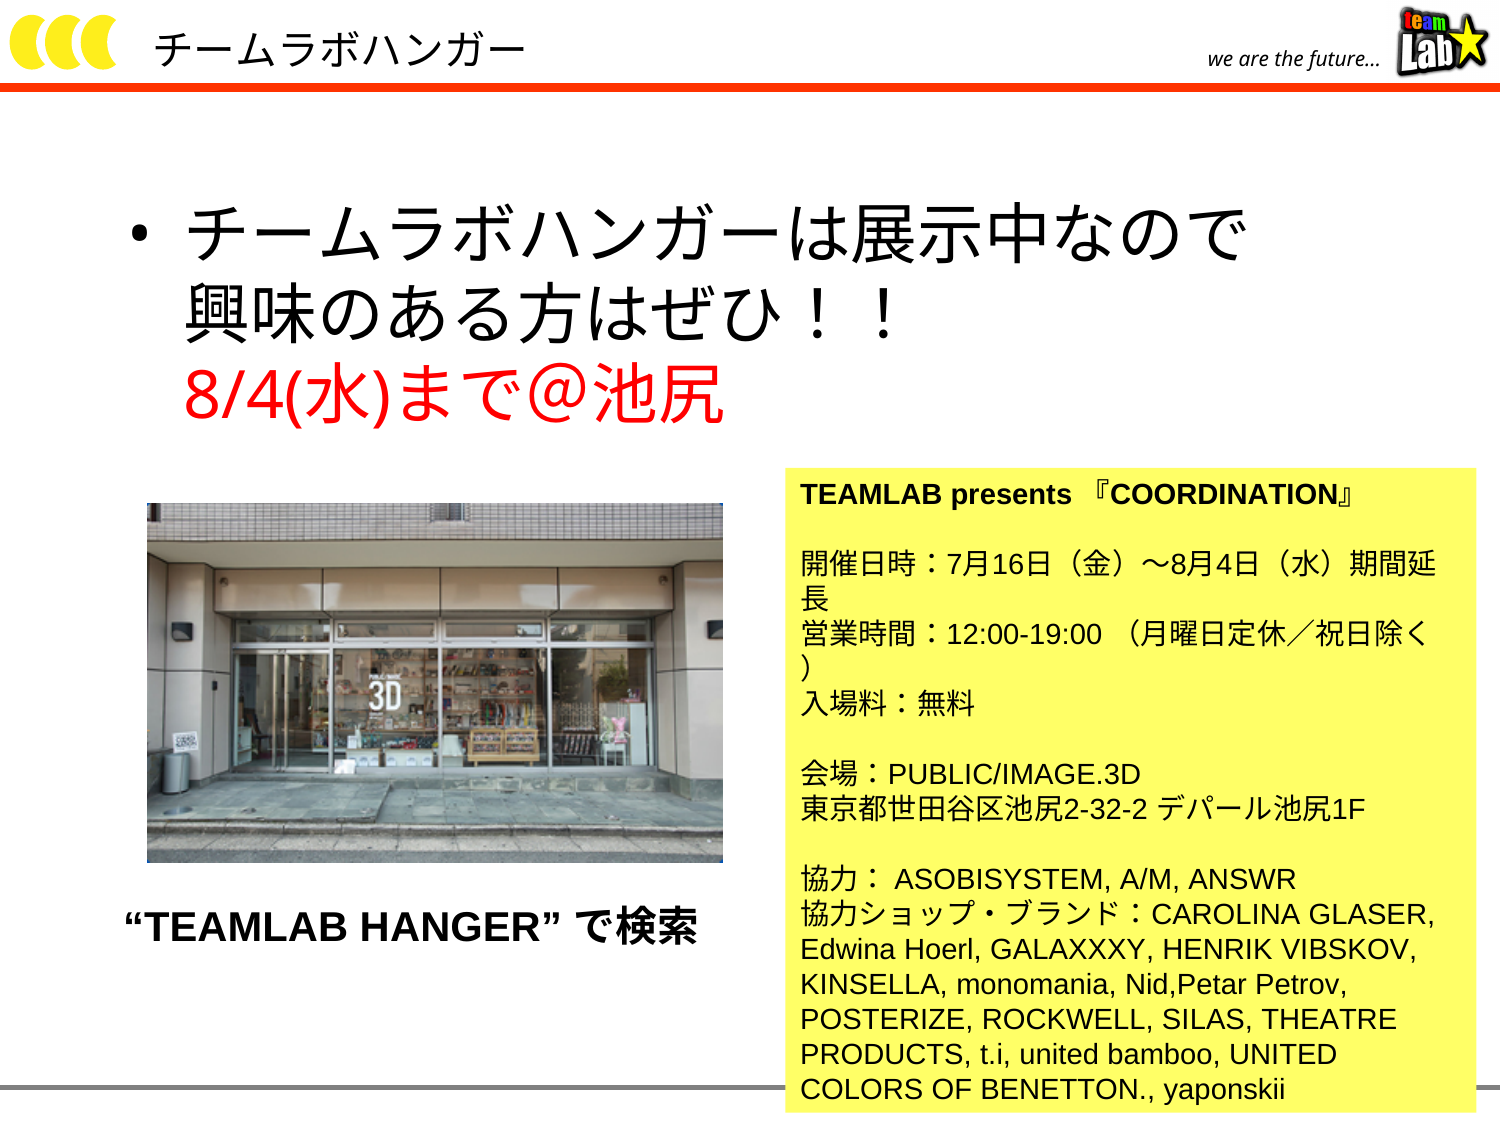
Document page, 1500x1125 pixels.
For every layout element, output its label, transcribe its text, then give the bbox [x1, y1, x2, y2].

picture [1386, 0, 1499, 83]
title チームラボハンガー [137, 3, 925, 95]
text_box TEAMLAB presents 『COORDINATION』 開催日時：7月16日（金）～8月4日（水）期間延長 営業時間：12:00-19:00 （月曜日定休／祝日除く） 入場料：無料 会場：PUBLIC/IMAGE.3D 東京都世田谷区池尻2-32-2 デパール池尻1F 協力： ASOBISYSTEM, A/M, ANSWR 協力ショップ・ブランド：CAROLINA GLASER, Edwina Hoerl, GALAXXXY, HENRIK VIBSKOV, KINSELLA, monomania, Nid,Petar Petrov, POSTERIZE, ROCKWELL, SILAS, THEATRE PRODUCTS, t.i, united bamboo, UNITED COLORS OF BENETTON., yaponskii [785, 467, 1477, 1113]
list チームラボハンガーは展示中なので 興味のある方はぜひ！！ 8/4(水)まで＠池尻 [112, 184, 1388, 1000]
picture [147, 503, 723, 863]
text_box “TEAMLAB HANGER” で検索 [108, 892, 714, 958]
